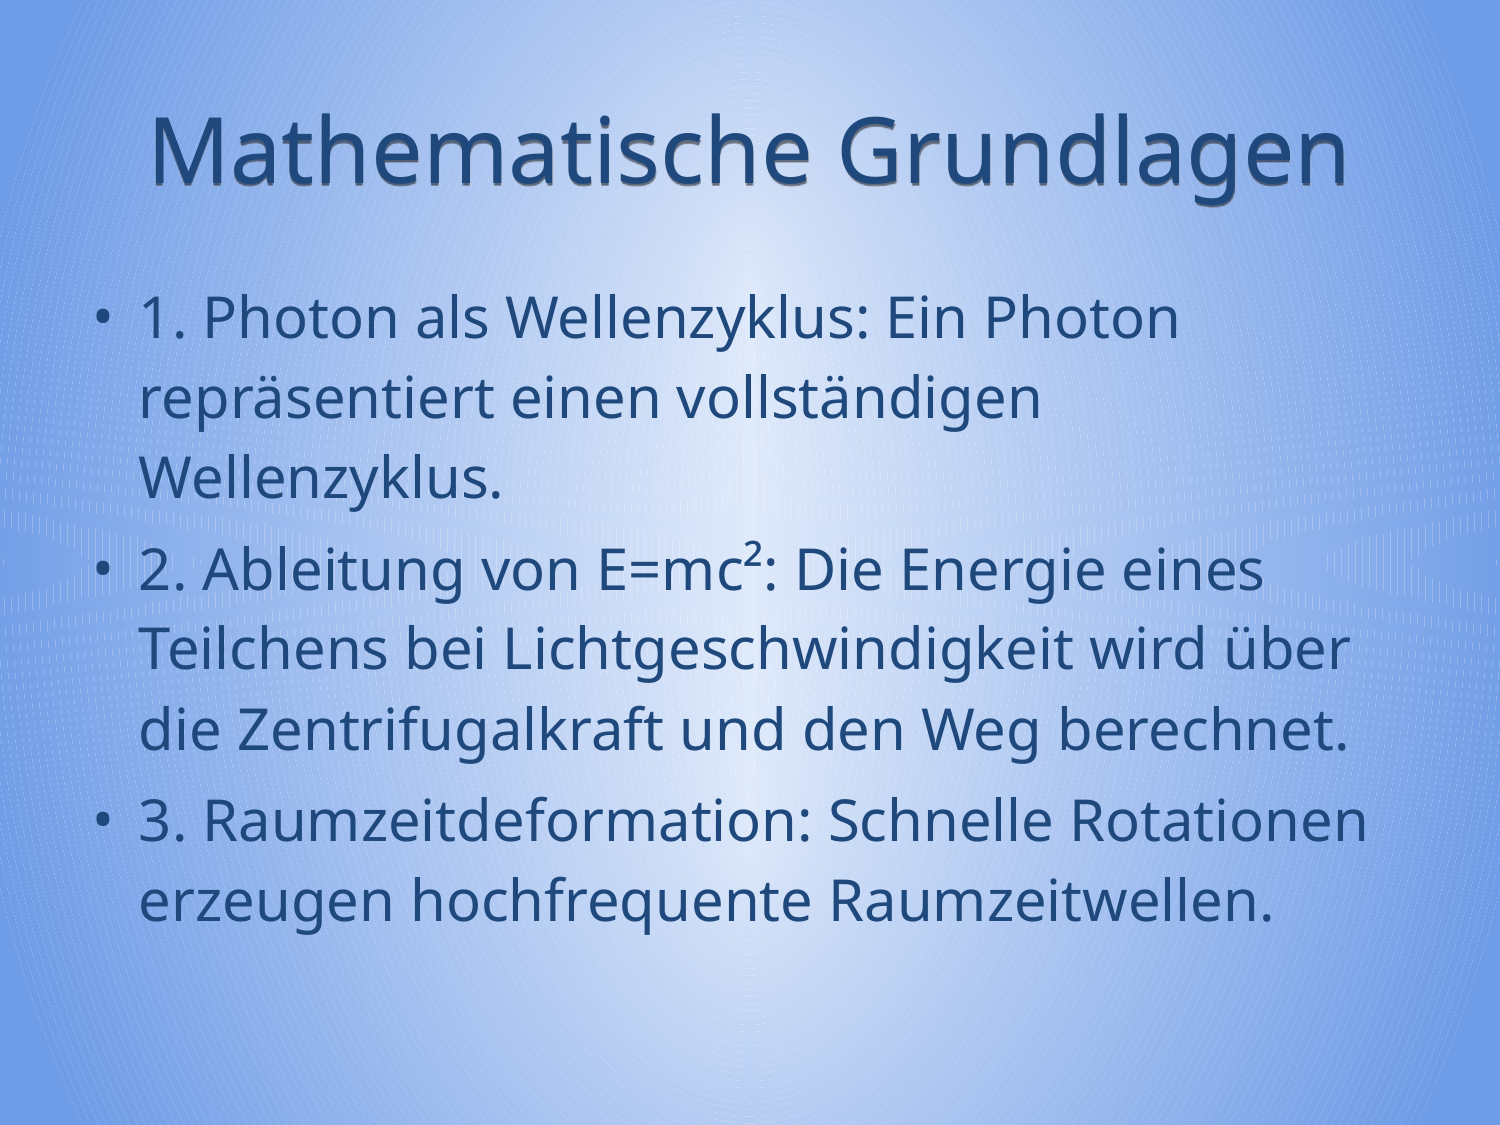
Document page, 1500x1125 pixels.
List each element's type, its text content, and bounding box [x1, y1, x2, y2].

title Mathematische Grundlagen [75, 45, 1425, 233]
list 1. Photon als Wellenzyklus: Ein Photon repräsentiert einen vollständigen Wellenzyklus. 2. Ableitung von E=mc²: Die Energie eines Teilchens bei Lichtgeschwindigkeit wird über die Zentrifugalkraft und den Weg berechnet. 3. Raumzeitdeformation: Schnelle Rotationen erzeugen hochfrequente Raumzeitwellen. [75, 262, 1425, 1005]
